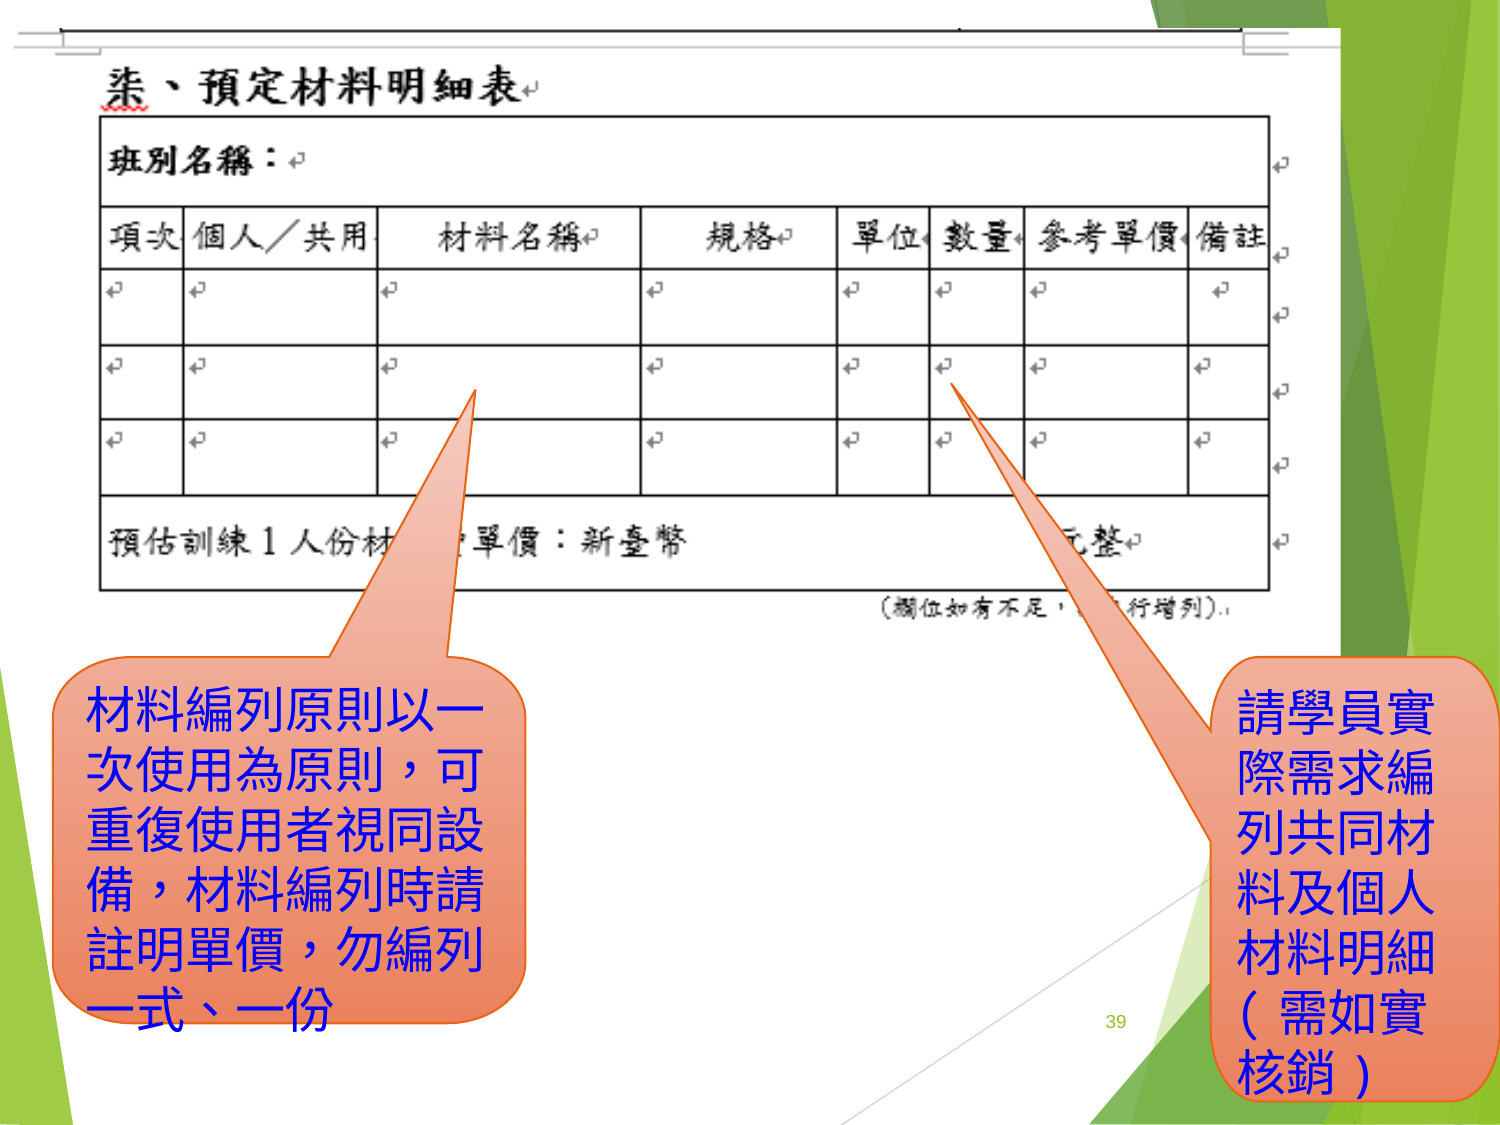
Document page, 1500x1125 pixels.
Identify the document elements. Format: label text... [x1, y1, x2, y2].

text_box 請學員實際需求編列共同材料及個人材料明細(需如實核銷) [951, 383, 1500, 1102]
picture [13, 28, 1341, 658]
text_box 材料編列原則以一次使用為原則，可重復使用者視同設備，材料編列時請註明單價，勿編列一式、一份 [52, 389, 526, 1024]
text_box <編號> [1057, 991, 1142, 1052]
